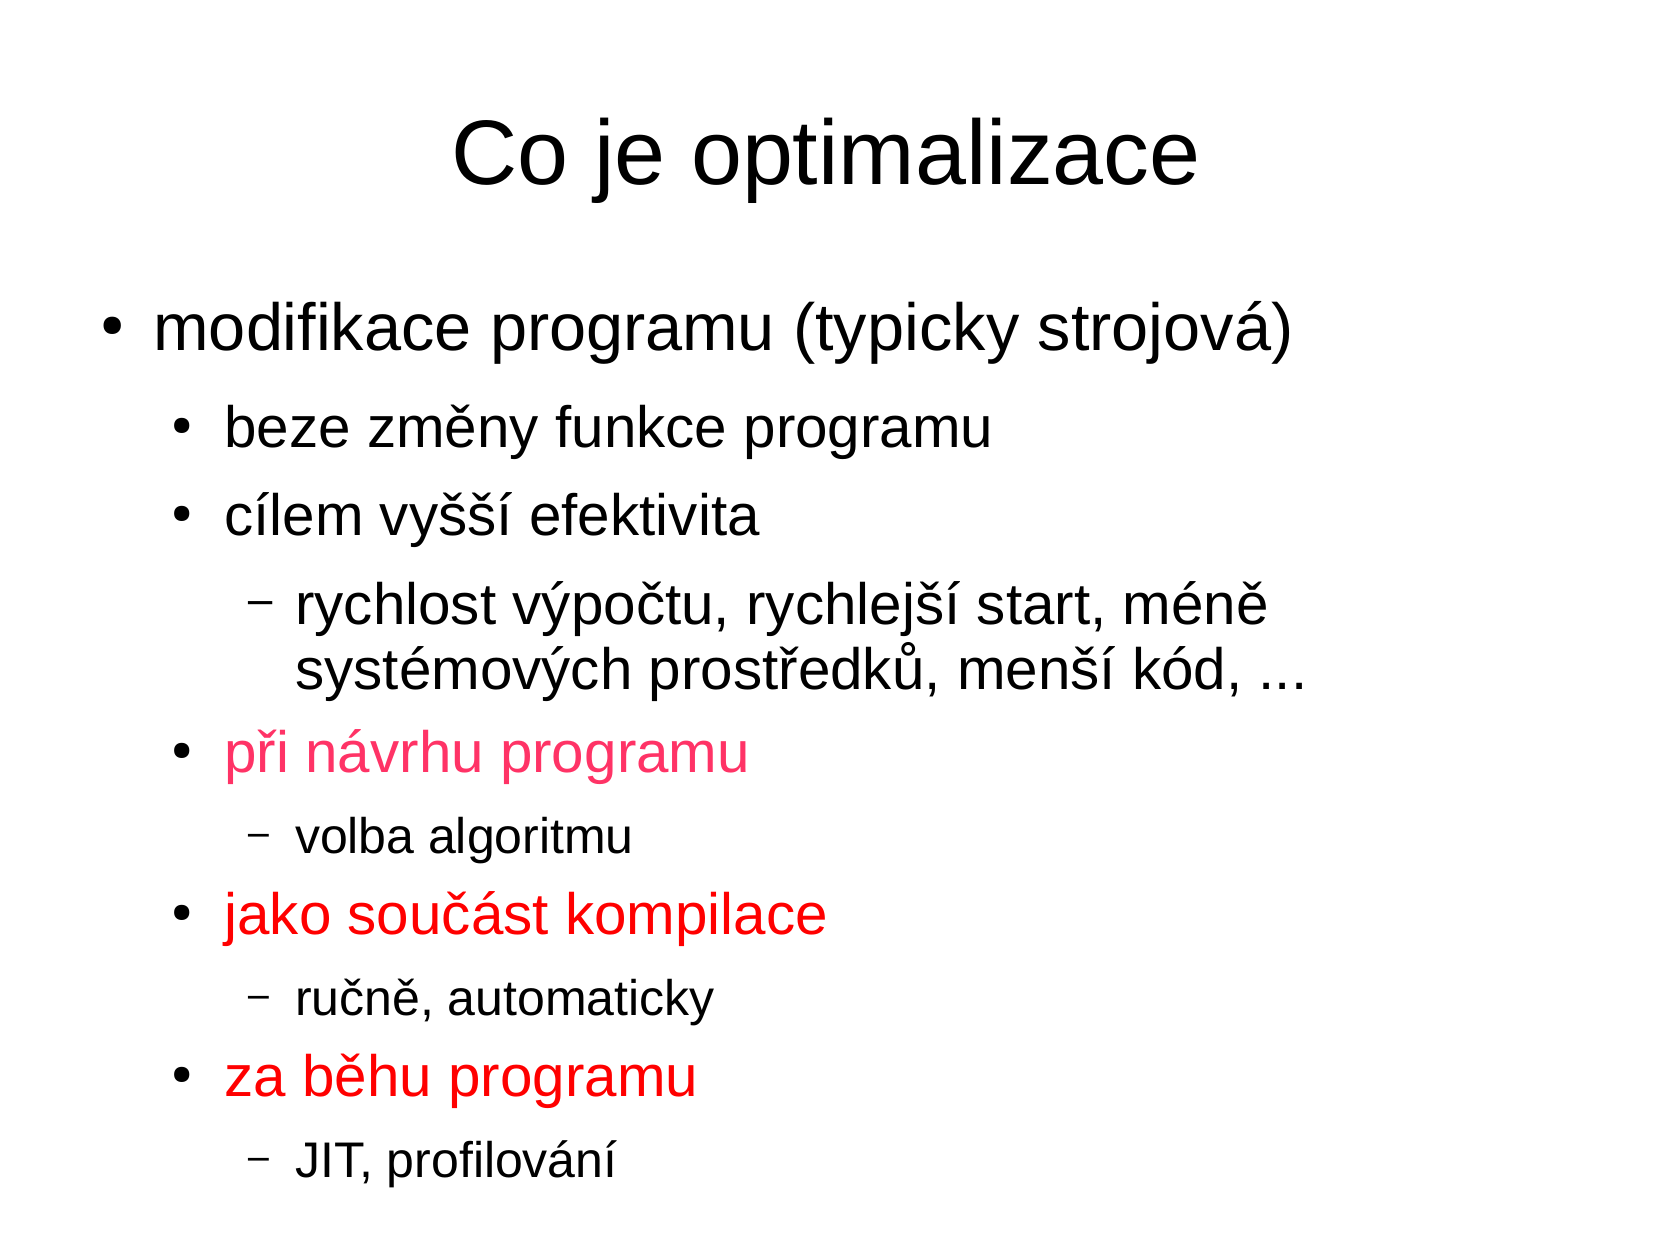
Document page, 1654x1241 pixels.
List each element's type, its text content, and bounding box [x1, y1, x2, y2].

title Co je optimalizace [82, 56, 1571, 250]
list modifikace programu (typicky strojová) beze změny funkce programu cílem vyšší efektivita rychlost výpočtu, rychlejší start, méně systémových prostředků, menší kód, ... při návrhu programu volba algoritmu jako součást kompilace ručně, automaticky za běhu programu JIT, profilování [82, 290, 1571, 1187]
